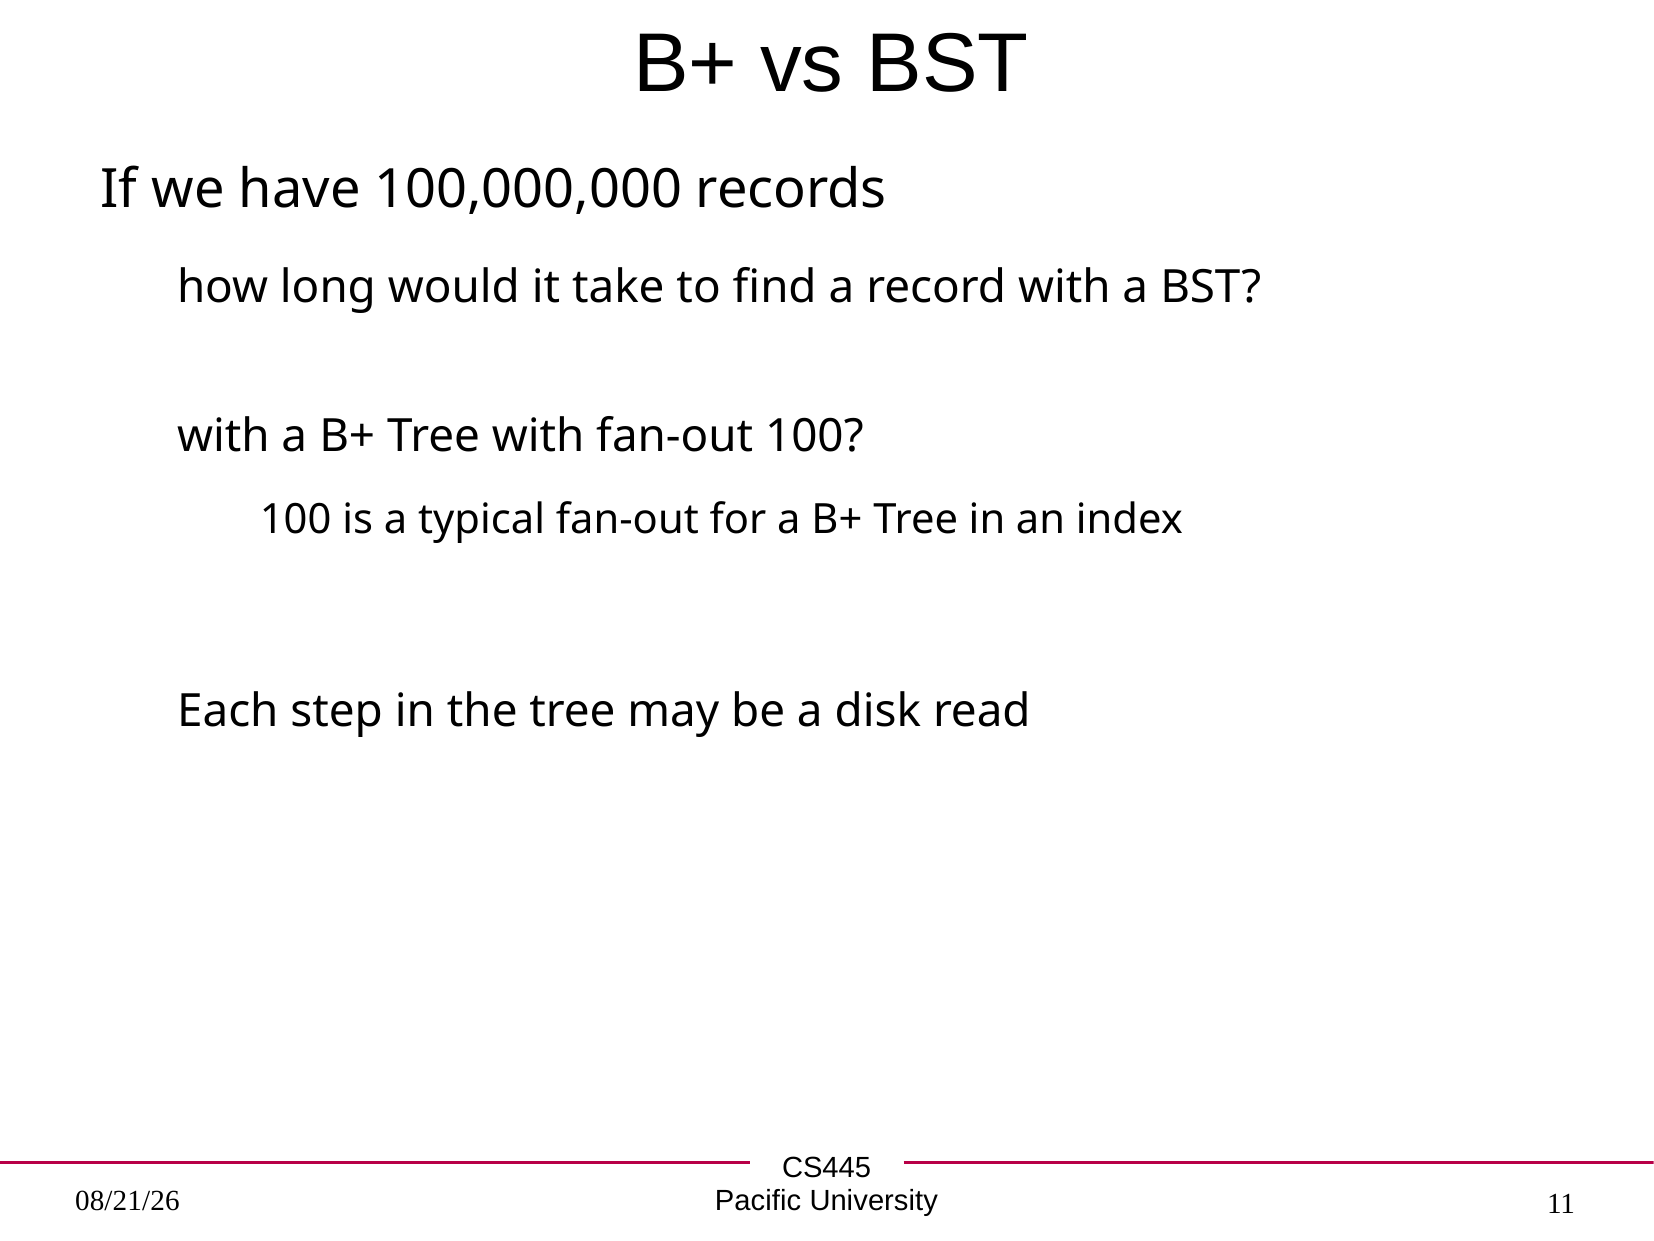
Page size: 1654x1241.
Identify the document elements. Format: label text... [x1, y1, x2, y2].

list If we have 100,000,000 records how long would it take to find a record with a BST? with a B+ Tree with fan-out 100? 100 is a typical fan-out for a B+ Tree in an index Each step in the tree may be a disk read [82, 150, 1571, 1111]
title B+ vs BST [86, 15, 1576, 109]
